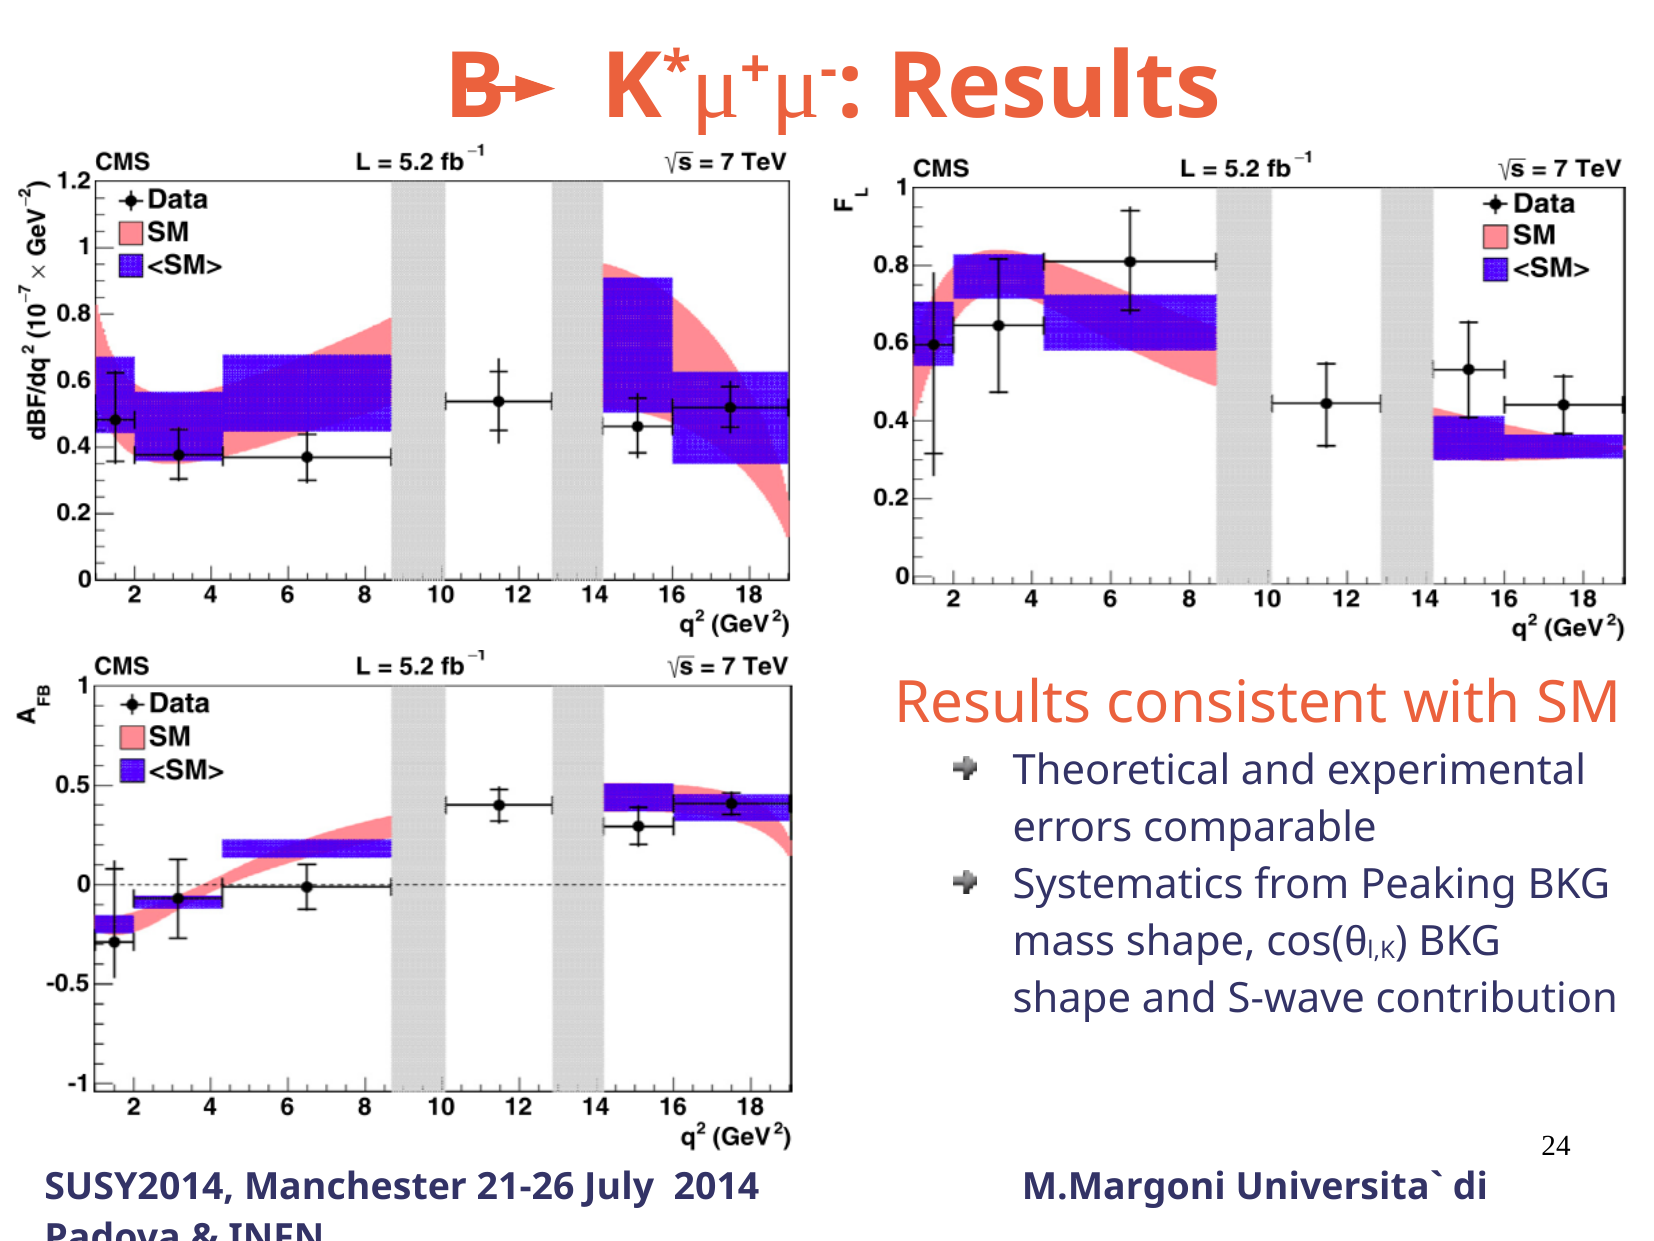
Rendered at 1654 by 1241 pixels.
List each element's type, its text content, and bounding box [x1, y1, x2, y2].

title B K*μ+μ-: Results [88, 0, 1577, 135]
picture [0, 129, 1654, 1164]
text_box SUSY2014, Manchester 21-26 July 2014 M.Margoni Universita` di Padova & INFN [29, 1151, 1625, 1225]
text_box Results consistent with SM Theoretical and experimental errors comparable Systematics from Peaking BKG mass shape, cos(θl,K) BKG shape and S-wave contribution [879, 654, 1636, 1241]
